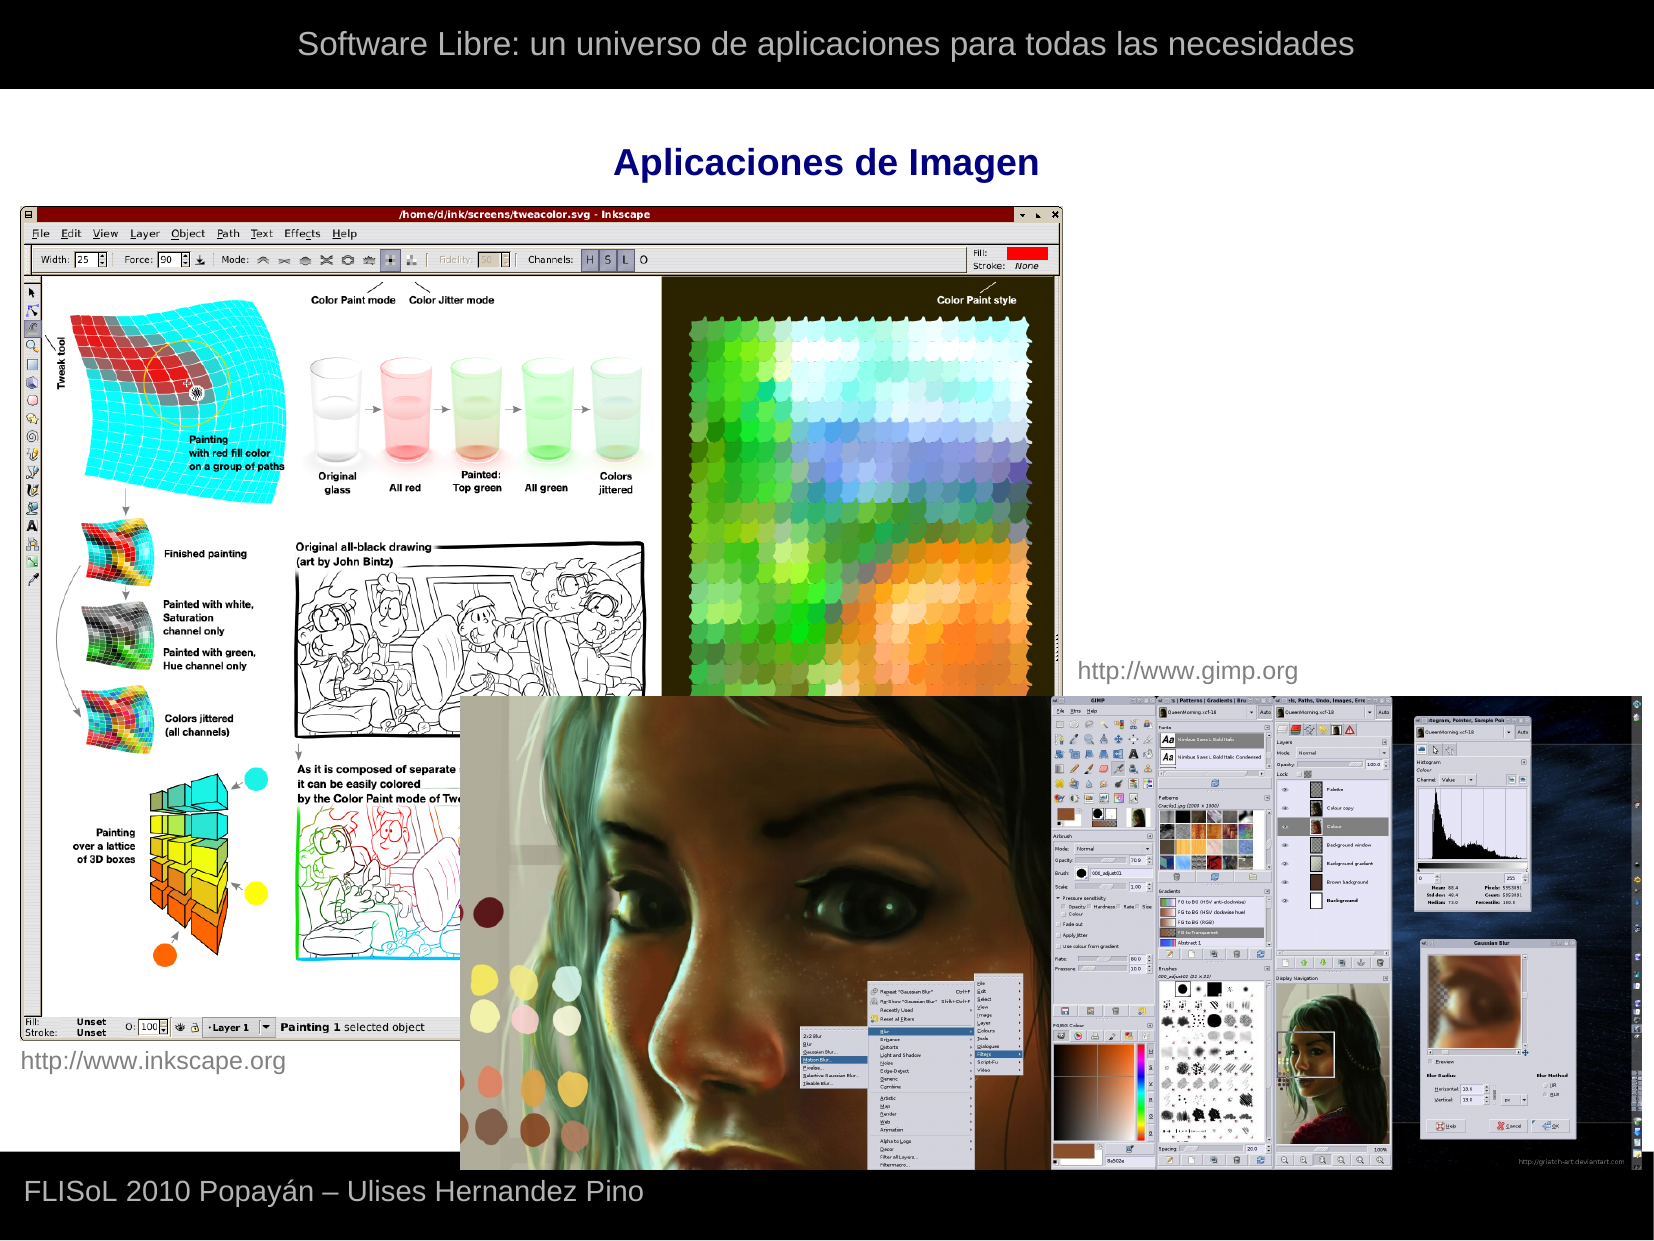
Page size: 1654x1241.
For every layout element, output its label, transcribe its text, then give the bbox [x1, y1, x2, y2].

title Aplicaciones de Imagen [82, 125, 1571, 200]
text_box http://www.inkscape.org [5, 1039, 302, 1083]
picture [20, 206, 1642, 1170]
text_box http://www.gimp.org [1062, 649, 1315, 693]
